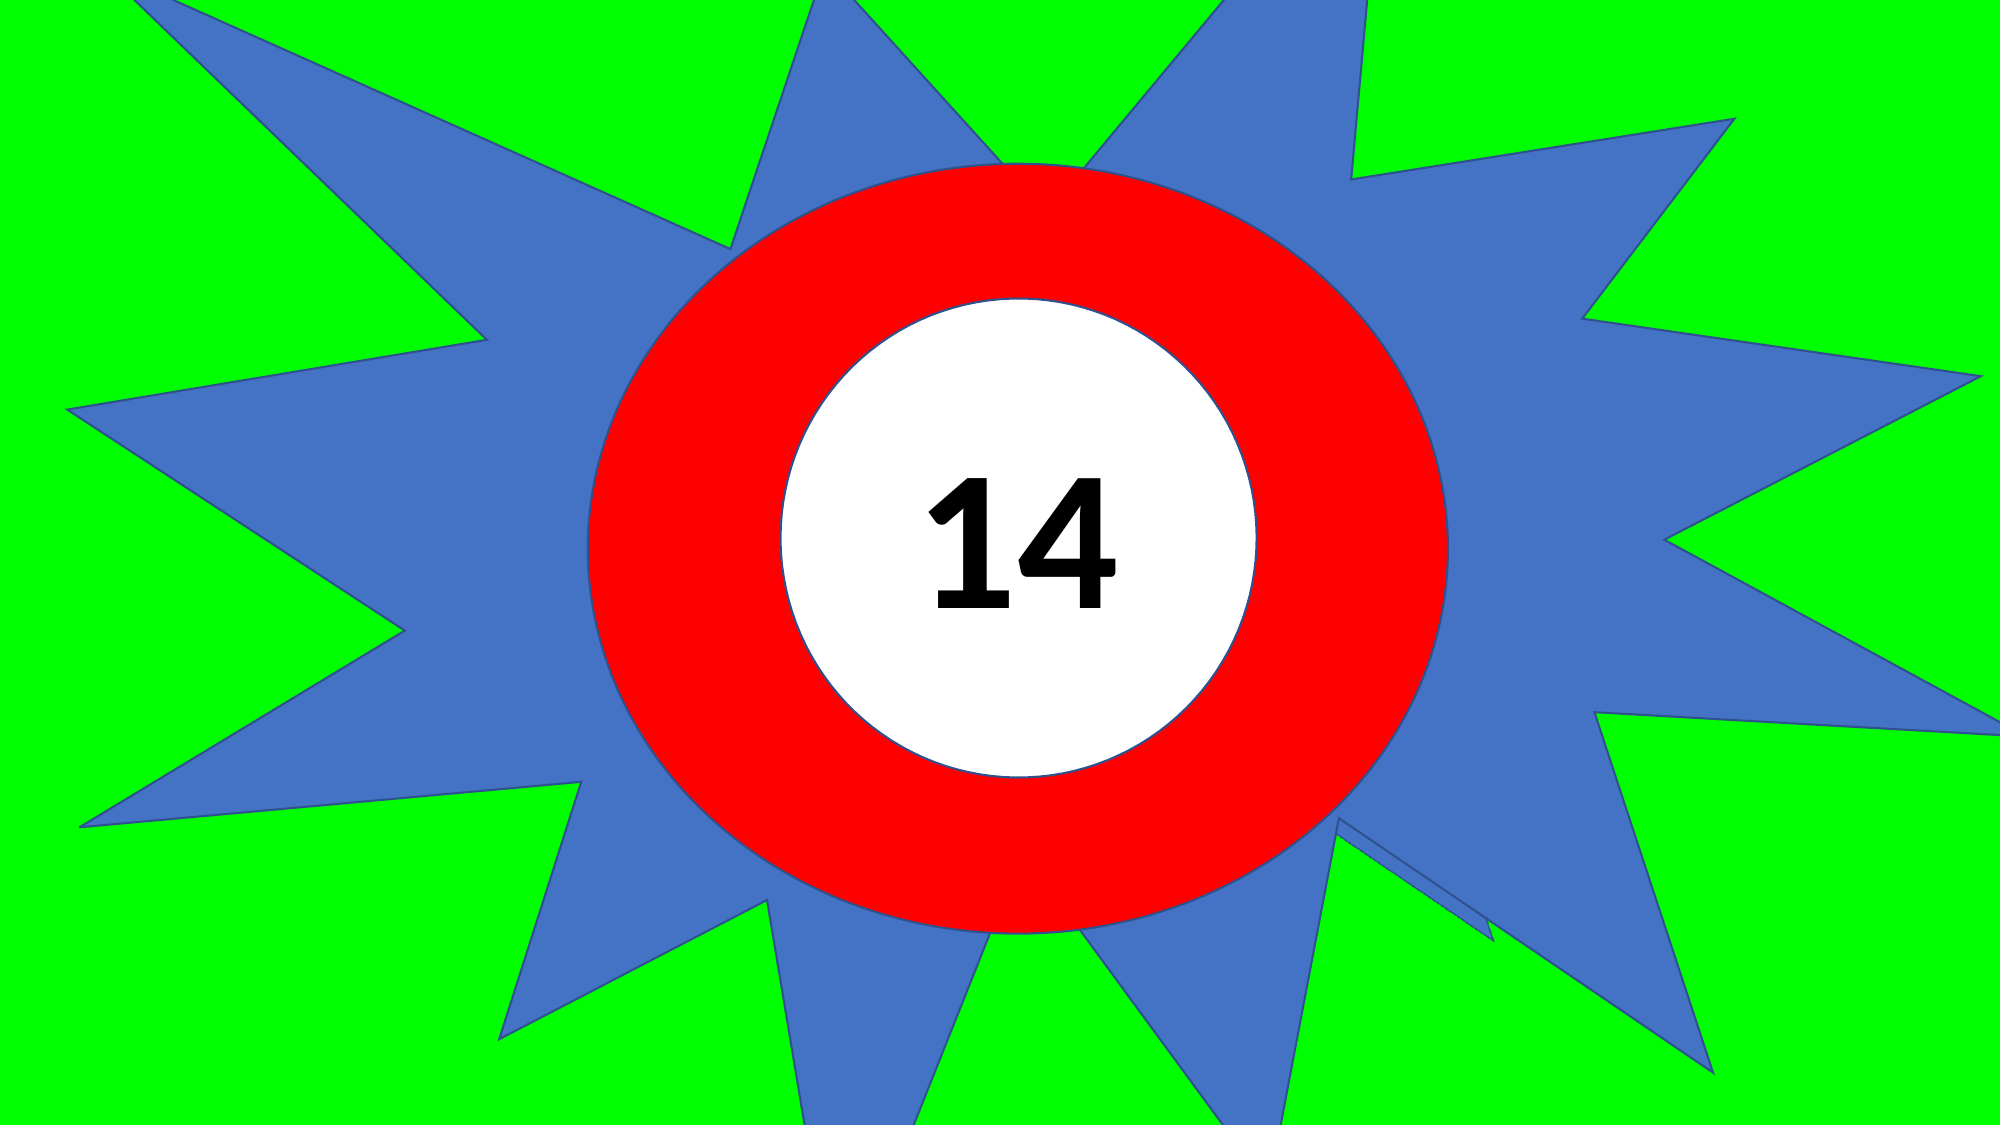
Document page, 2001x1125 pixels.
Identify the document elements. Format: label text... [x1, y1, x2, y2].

picture [915, 930, 1222, 1125]
picture [1281, 713, 1729, 1125]
picture [1584, 128, 1729, 339]
picture [271, 783, 804, 1125]
picture [1352, 0, 1729, 179]
picture [271, 0, 813, 248]
picture [856, 0, 1223, 168]
picture [271, 544, 403, 710]
picture [1666, 507, 1729, 574]
picture [271, 133, 485, 375]
text_box 14 [900, 401, 1218, 659]
text_box [67, 0, 2000, 1125]
